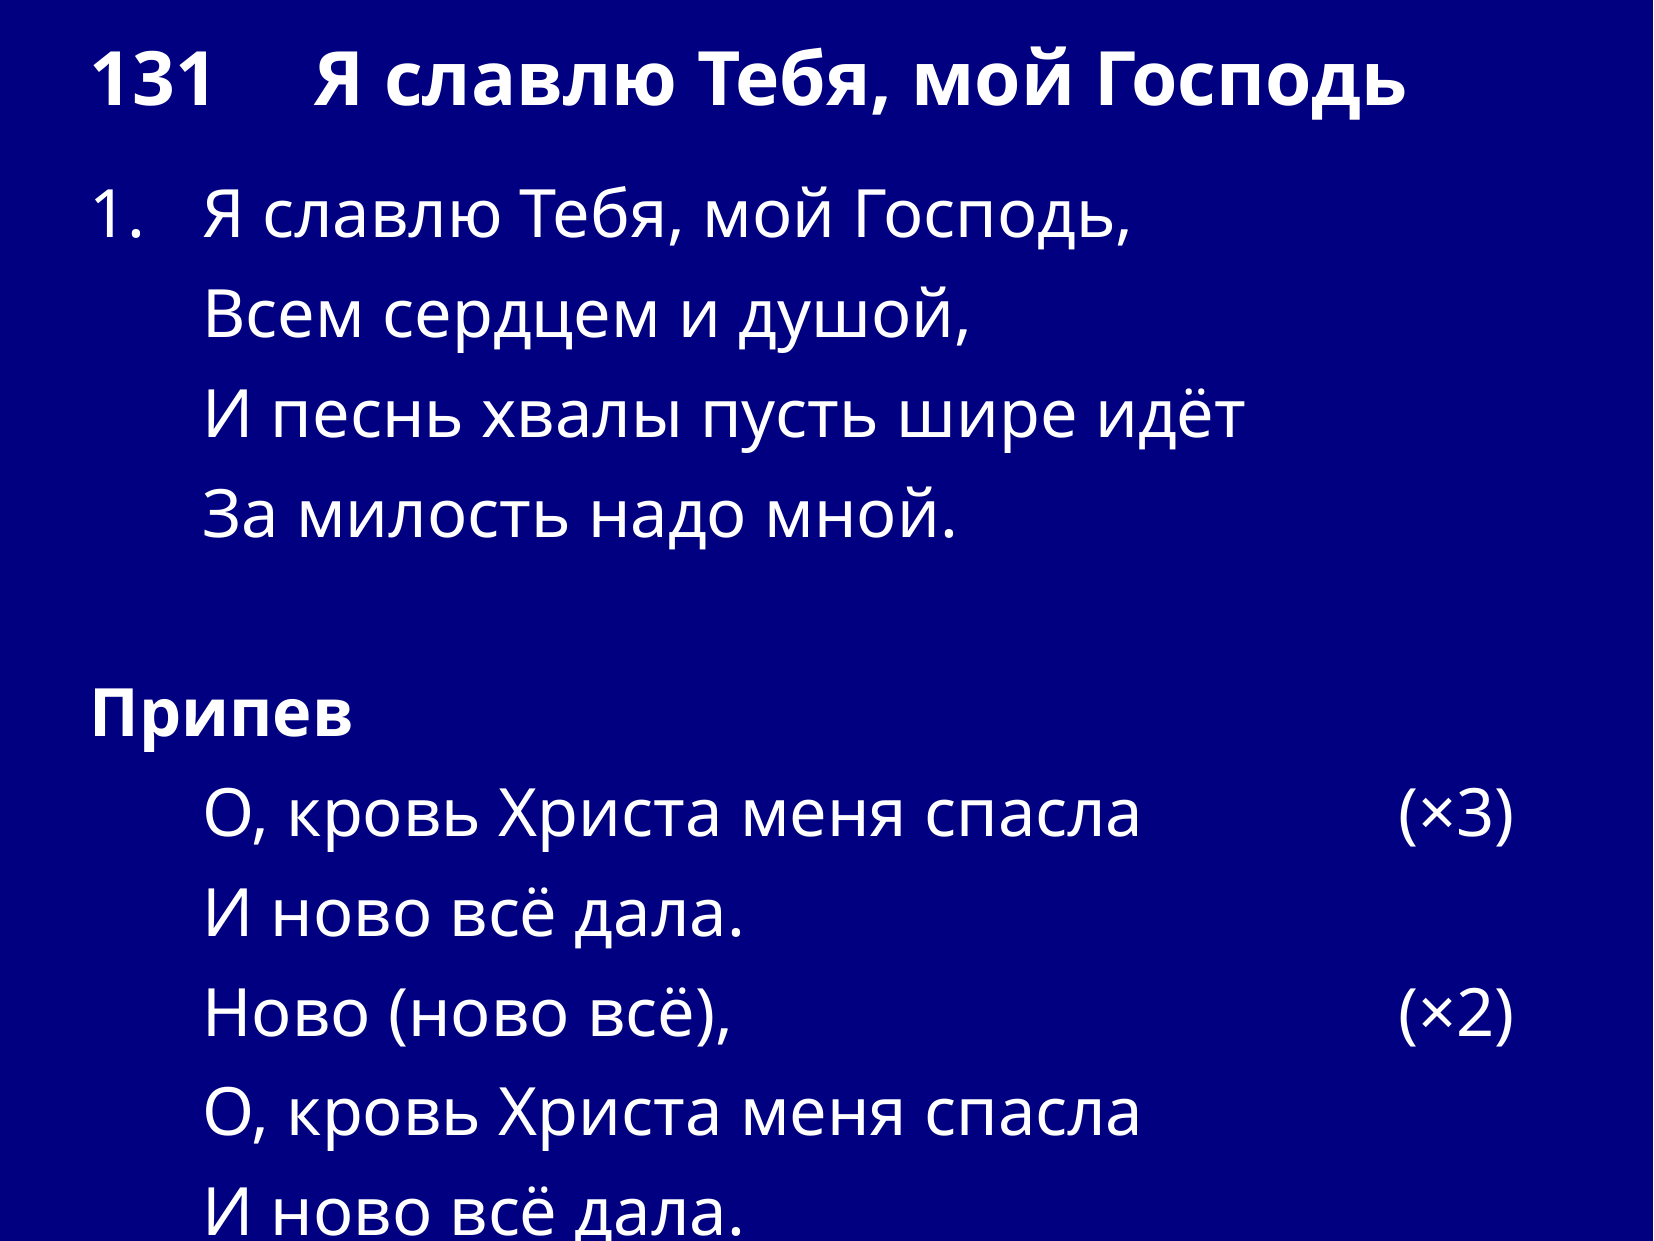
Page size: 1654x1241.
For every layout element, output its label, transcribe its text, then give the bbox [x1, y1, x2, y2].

text_box 131 Я славлю Тебя, мой Господь [75, 18, 1576, 131]
text_box 1. Я славлю Тебя, мой Господь, Всем сердцем и душой, И песнь хвалы пусть шире идёт За милость надо мной. Припев О, кровь Христа меня спасла (×3) И ново всё дала. Ново (ново всё), (×2) О, кровь Христа меня спасла И ново всё дала. [75, 150, 1576, 1163]
